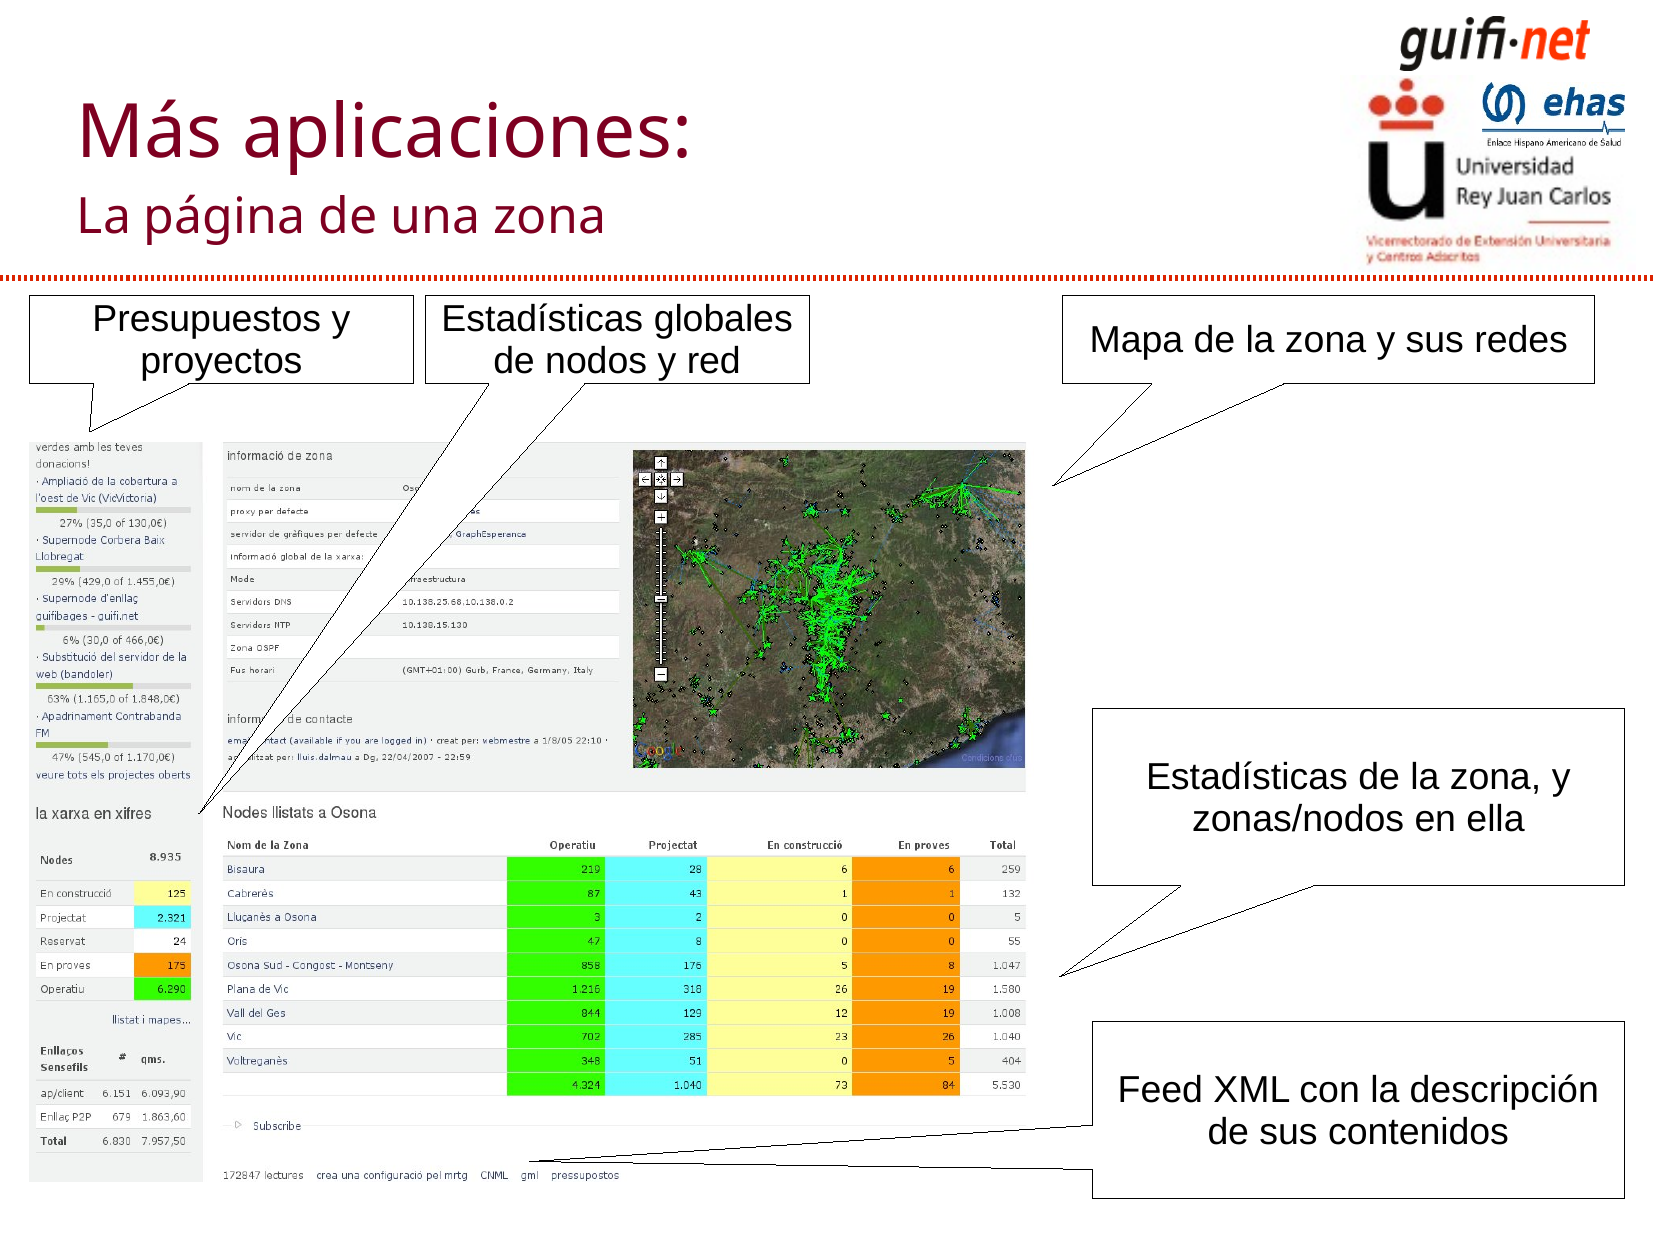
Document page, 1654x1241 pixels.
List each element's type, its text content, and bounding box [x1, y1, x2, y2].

text_box Estadísticas de la zona, y zonas/nodos en ella [1059, 708, 1625, 977]
title Más aplicaciones: La página de una zona [76, 59, 1093, 267]
text_box Presupuestos y proyectos [29, 295, 414, 432]
text_box Feed XML con la descripción de sus contenidos [529, 1021, 1625, 1199]
picture [1399, 16, 1590, 71]
text_box Estadísticas globales de nodos y red [198, 295, 810, 814]
picture [1340, 75, 1636, 272]
text_box Mapa de la zona y sus redes [1052, 295, 1595, 486]
picture [29, 442, 1034, 1182]
